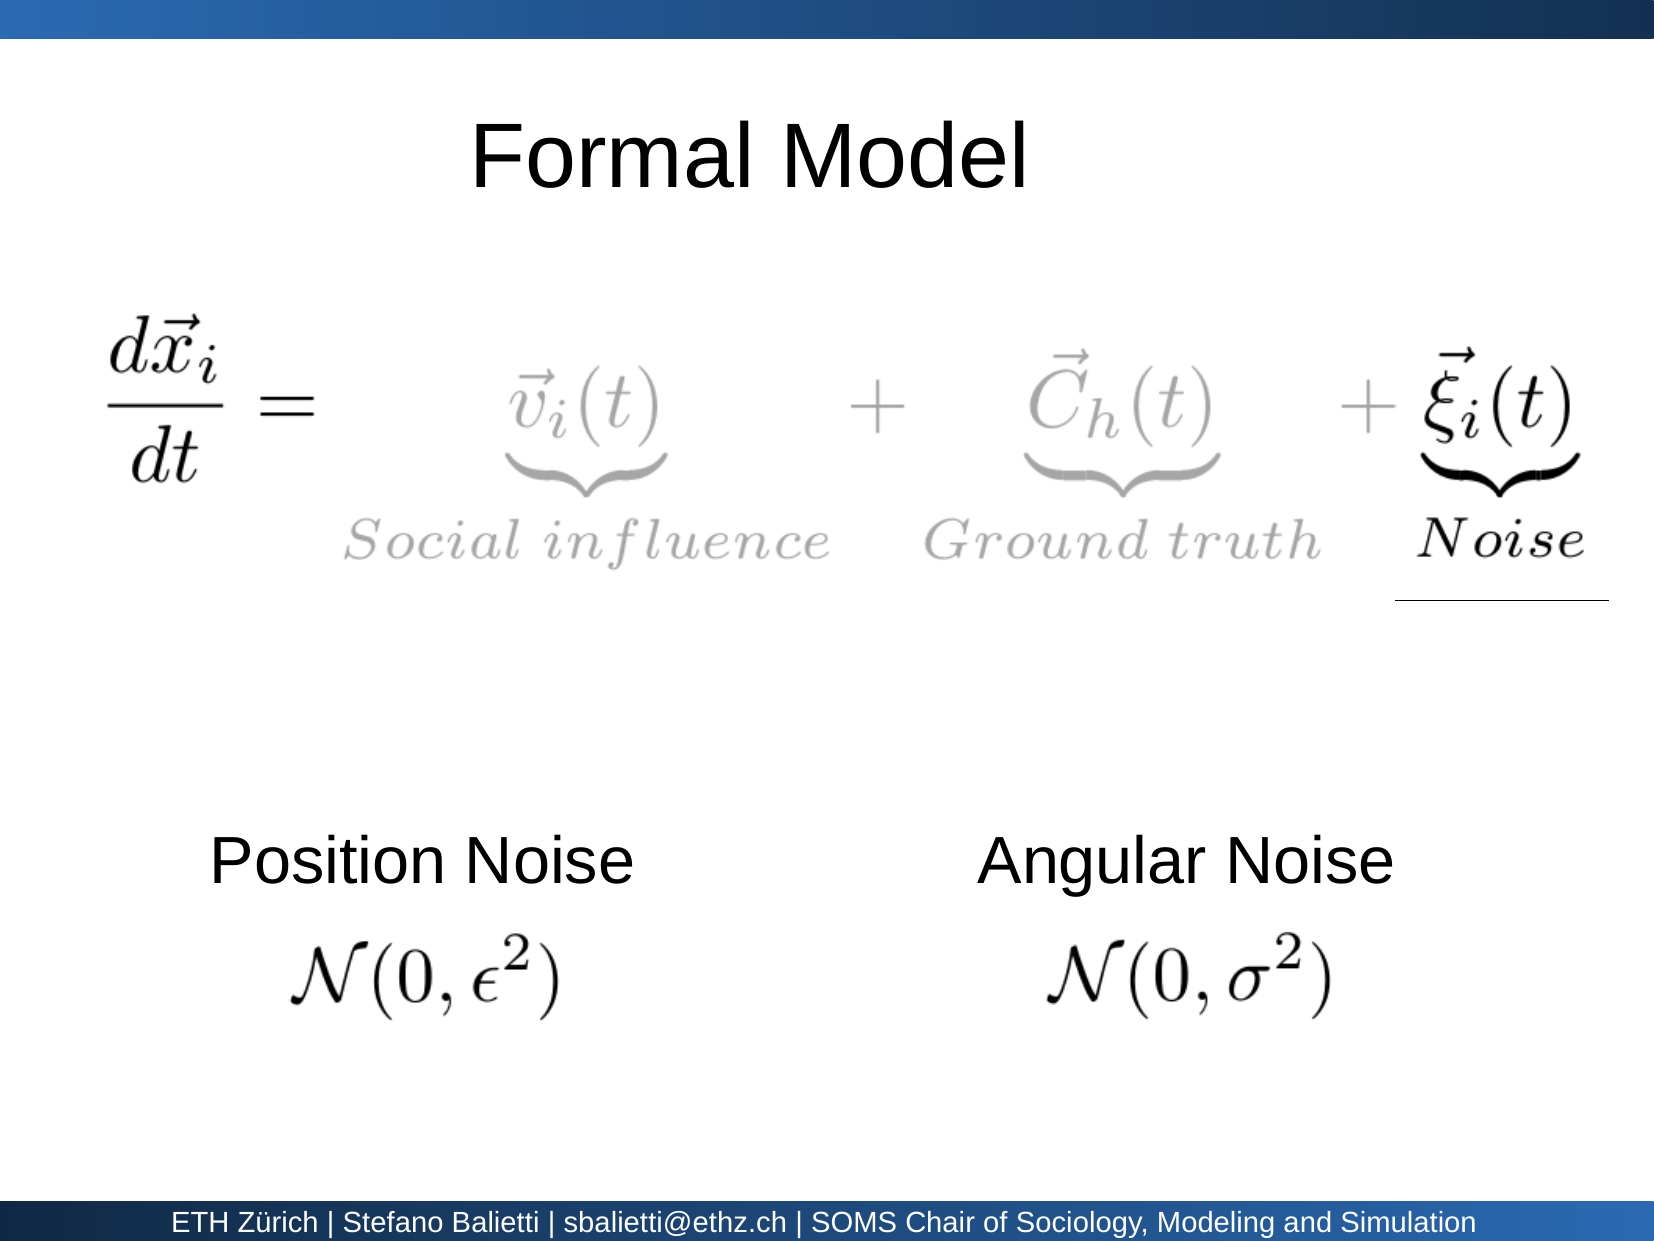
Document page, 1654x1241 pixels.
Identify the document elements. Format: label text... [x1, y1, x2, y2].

picture [95, 289, 1609, 582]
picture [1029, 912, 1347, 1041]
text_box Angular Noise [962, 816, 1413, 906]
text_box [330, 311, 1396, 582]
text_box Position Noise [195, 816, 652, 906]
picture [279, 929, 575, 1031]
title Formal Model [0, 105, 1501, 208]
